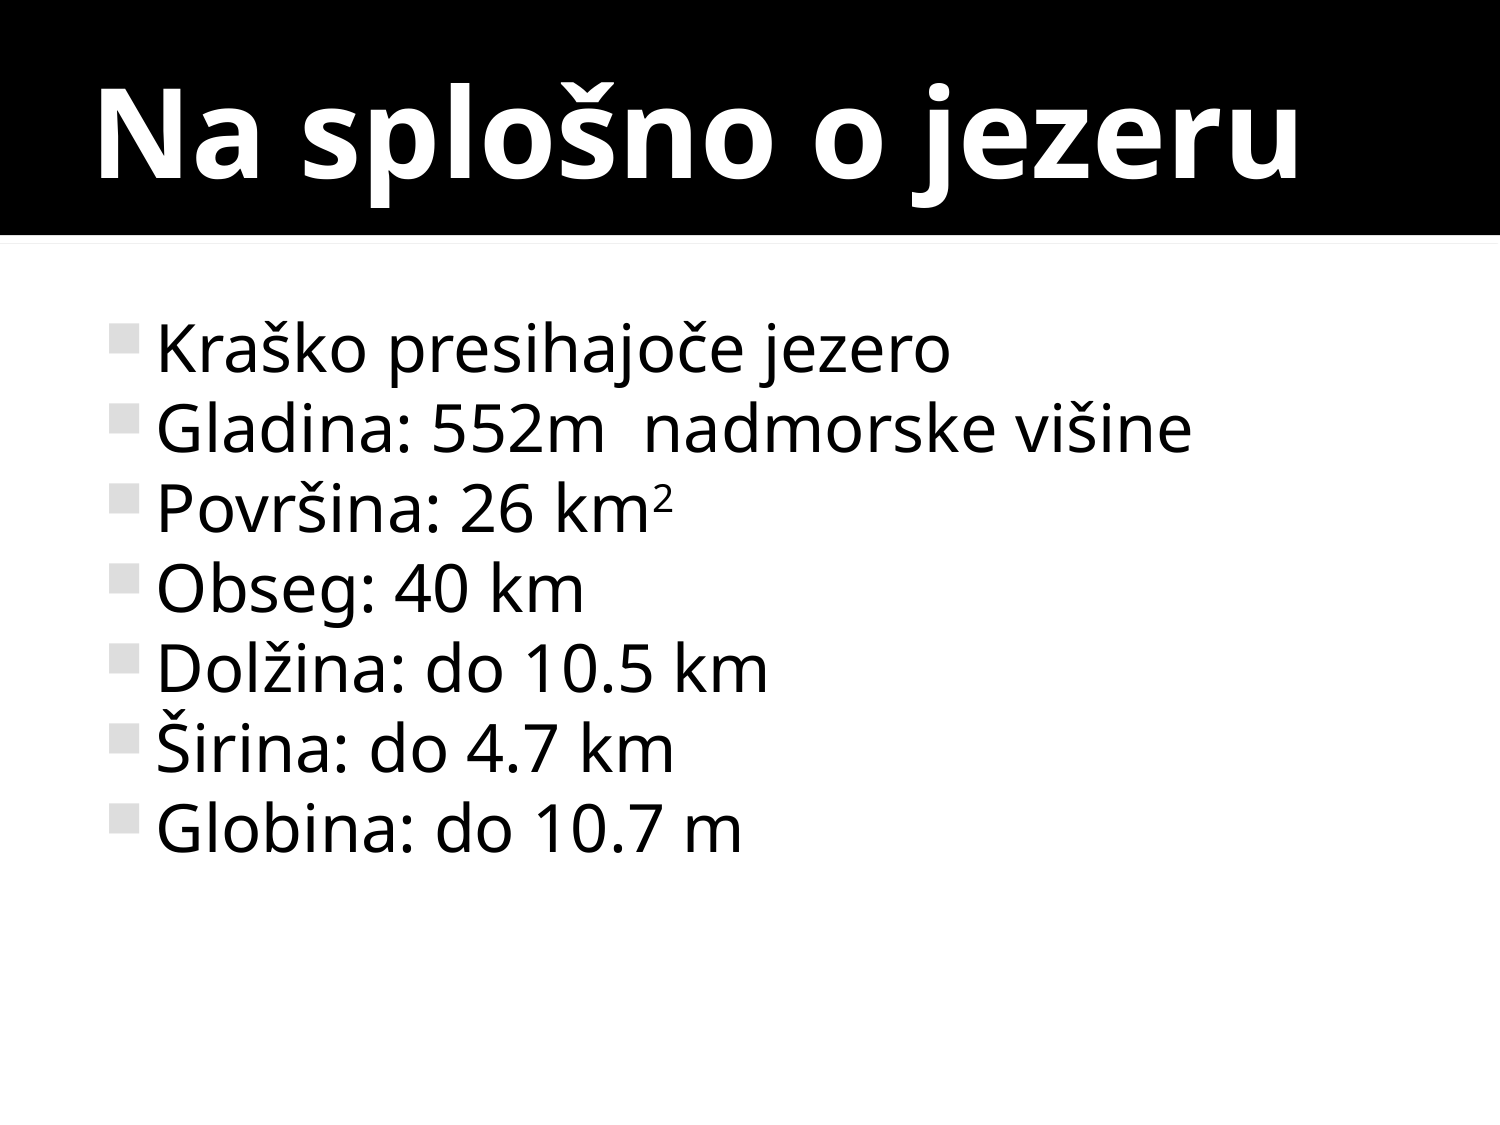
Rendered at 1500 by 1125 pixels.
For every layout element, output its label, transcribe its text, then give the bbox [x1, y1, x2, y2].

title Na splošno o jezeru [75, 25, 1425, 231]
list Kraško presihajoče jezero Gladina: 552m nadmorske višine Površina: 26 km2 Obseg: 40 km Dolžina: do 10.5 km Širina: do 4.7 km Globina: do 10.7 m [75, 291, 1425, 1050]
